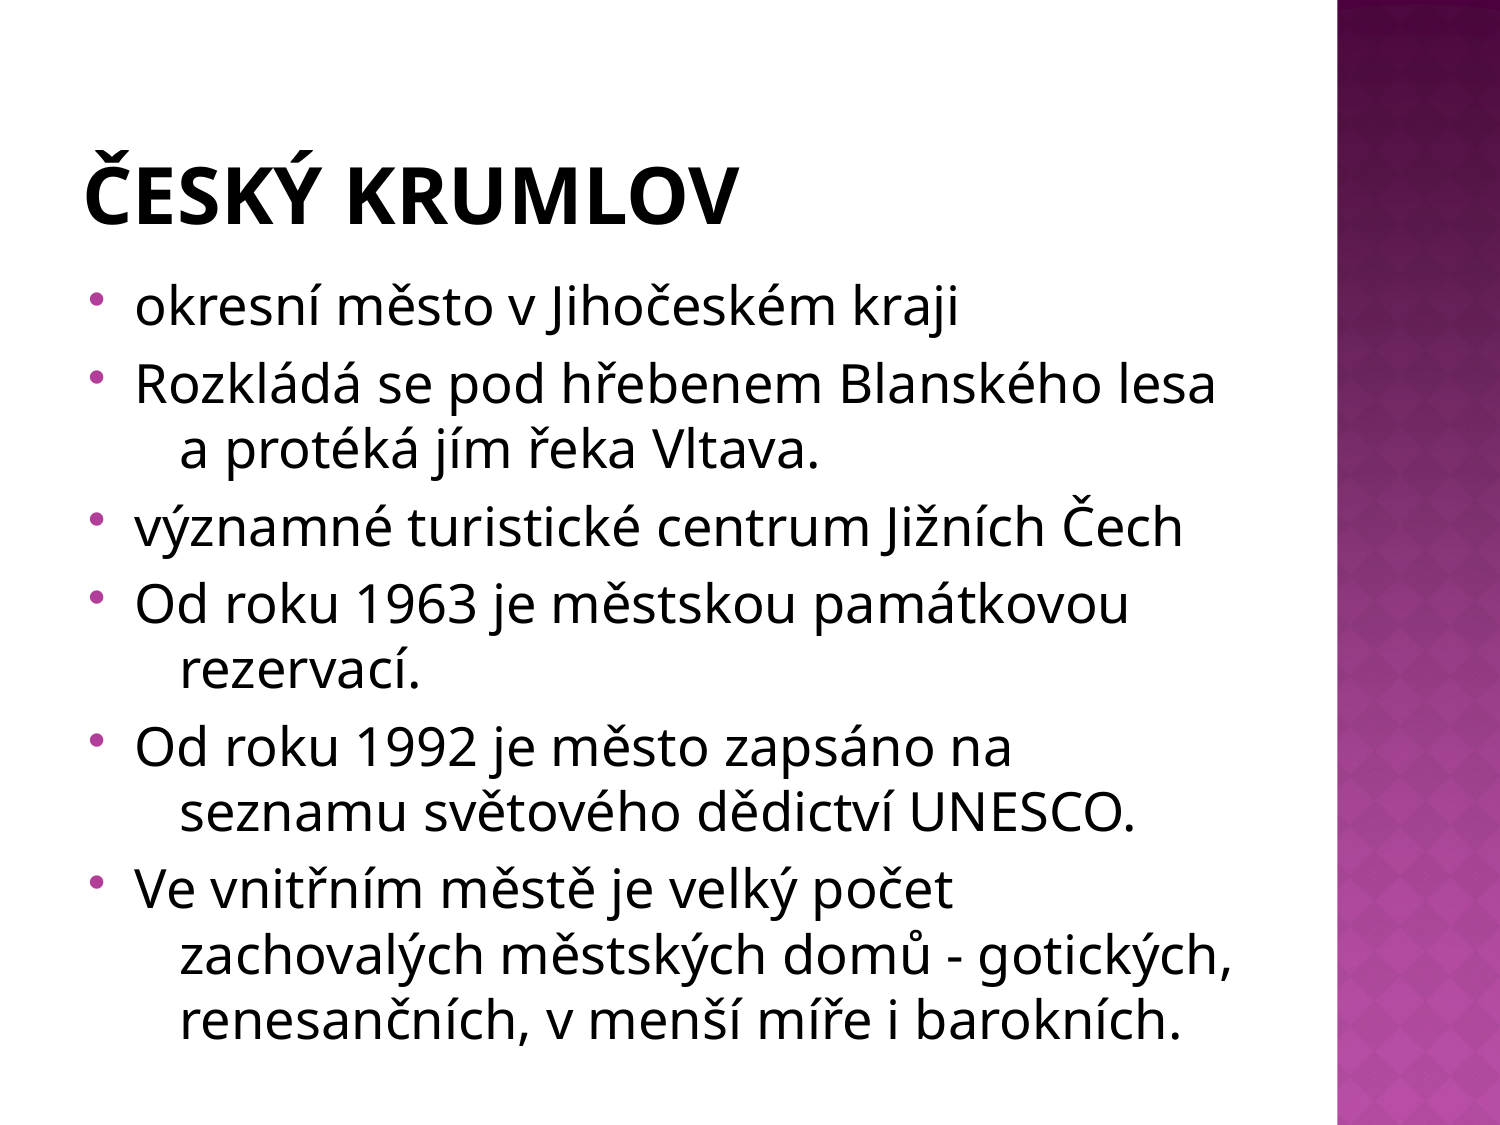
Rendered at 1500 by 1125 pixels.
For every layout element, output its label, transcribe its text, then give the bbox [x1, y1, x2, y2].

list okresní město v Jihočeském kraji Rozkládá se pod hřebenem Blanského lesa a protéká jím řeka Vltava. významné turistické centrum Jižních Čech Od roku 1963 je městskou památkovou rezervací. Od roku 1992 je město zapsáno na seznamu světového dědictví UNESCO. Ve vnitřním městě je velký počet zachovalých městských domů - gotických, renesančních, v menší míře i barokních. [75, 264, 1263, 1060]
title Český krumlov [75, 52, 1263, 240]
